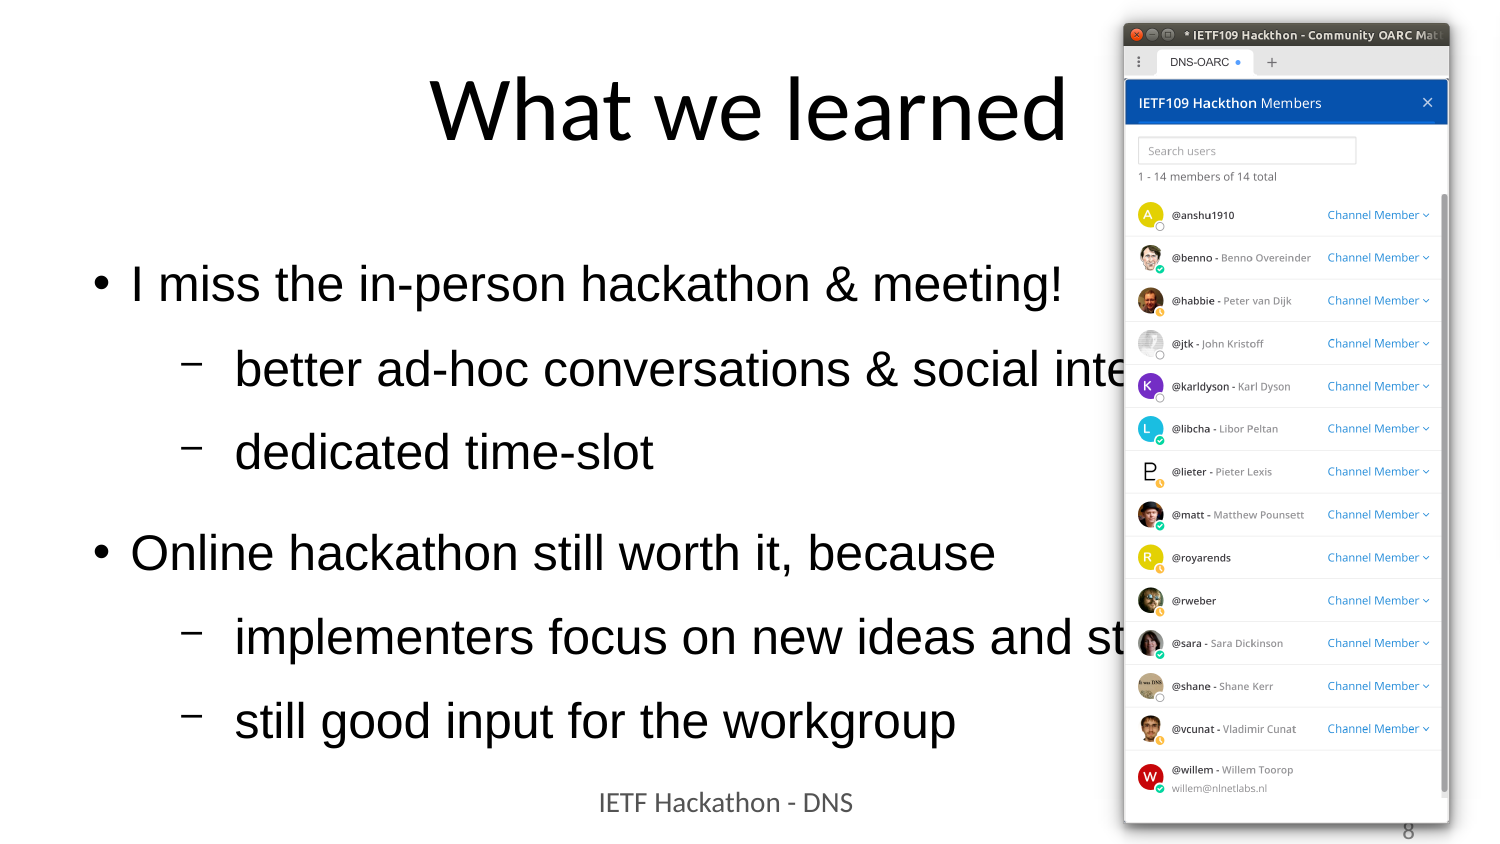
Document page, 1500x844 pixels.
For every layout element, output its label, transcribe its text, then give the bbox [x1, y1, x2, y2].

title What we learned [75, 33, 1085, 175]
list I miss the in-person hackathon & meeting! better ad-hoc conversations & social interaction dedicated time-slot Online hackathon still worth it, because implementers focus on new ideas and standards still good input for the workgroup [85, 251, 1085, 827]
picture [1085, 0, 1500, 844]
